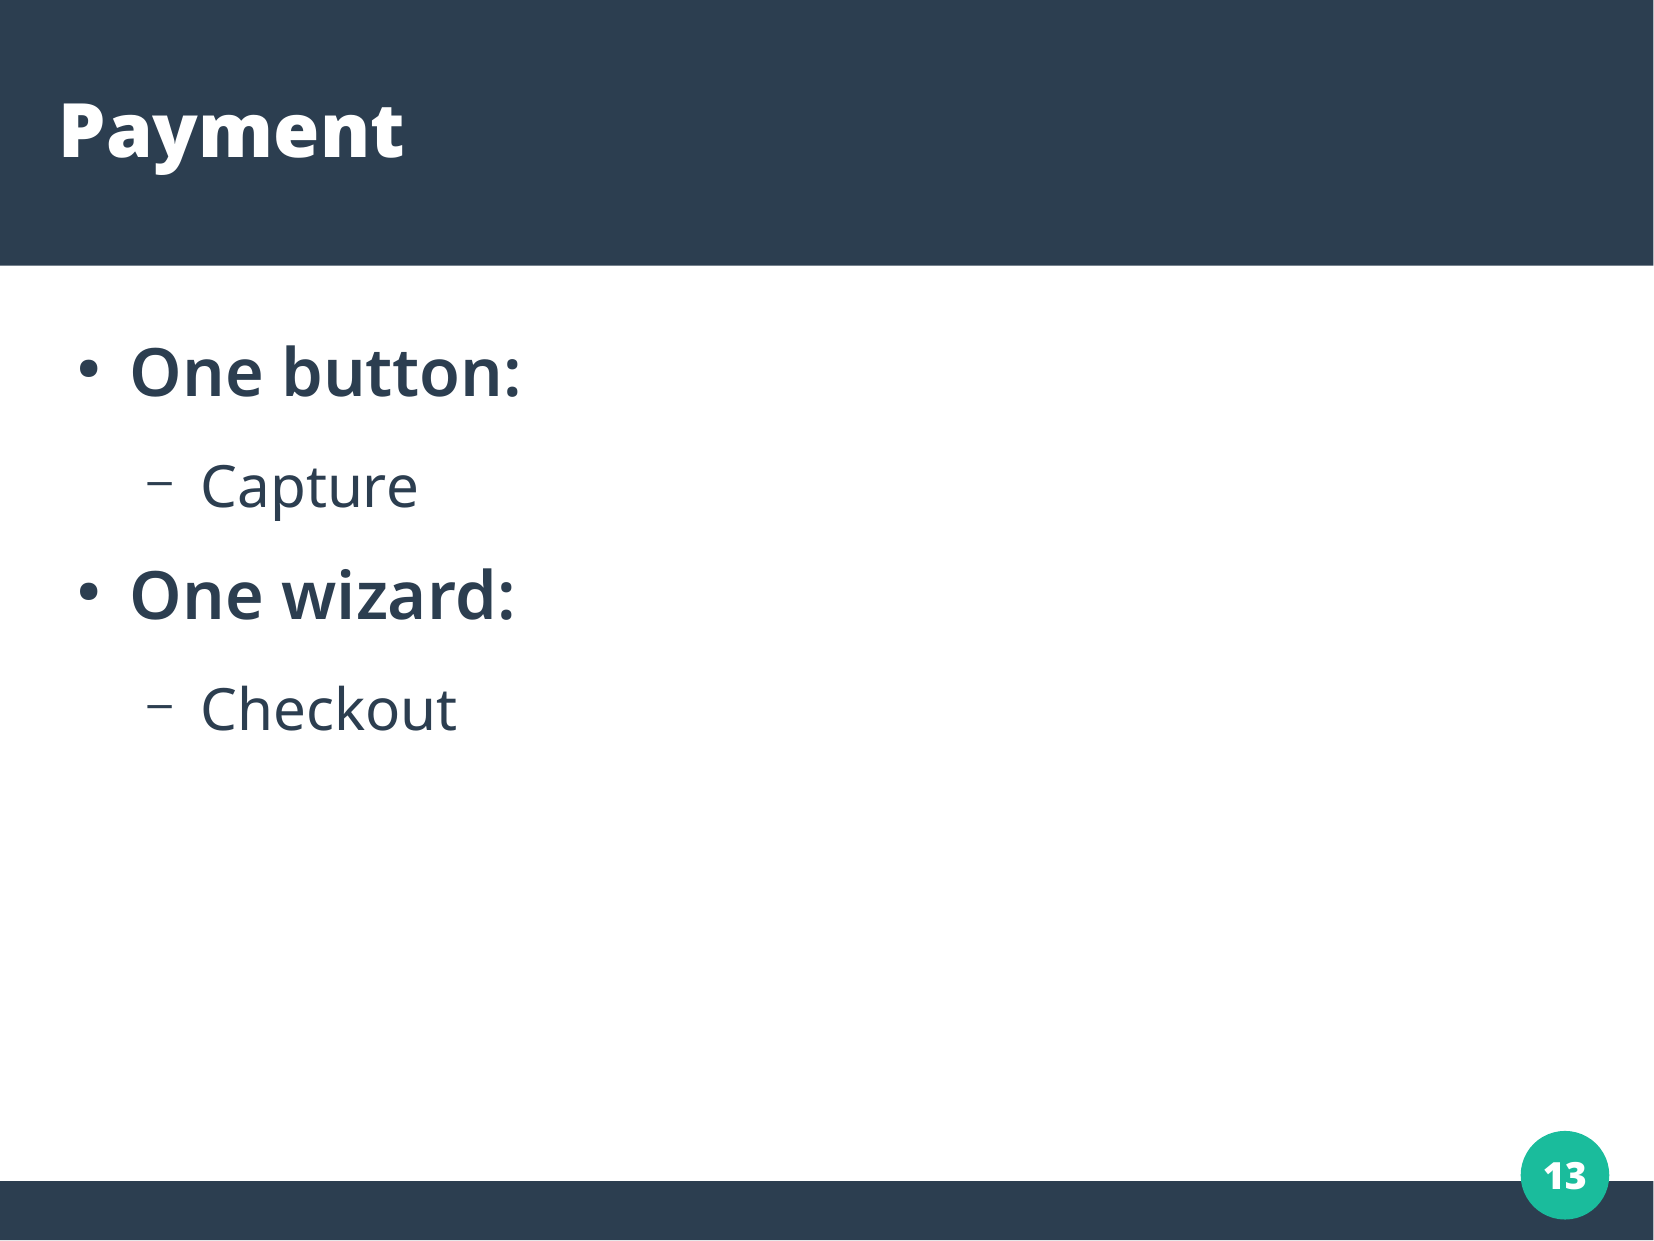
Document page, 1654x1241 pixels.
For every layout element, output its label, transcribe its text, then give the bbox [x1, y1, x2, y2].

title Payment [59, 49, 1595, 207]
list One button: Capture One wizard: Checkout [59, 324, 1595, 1152]
